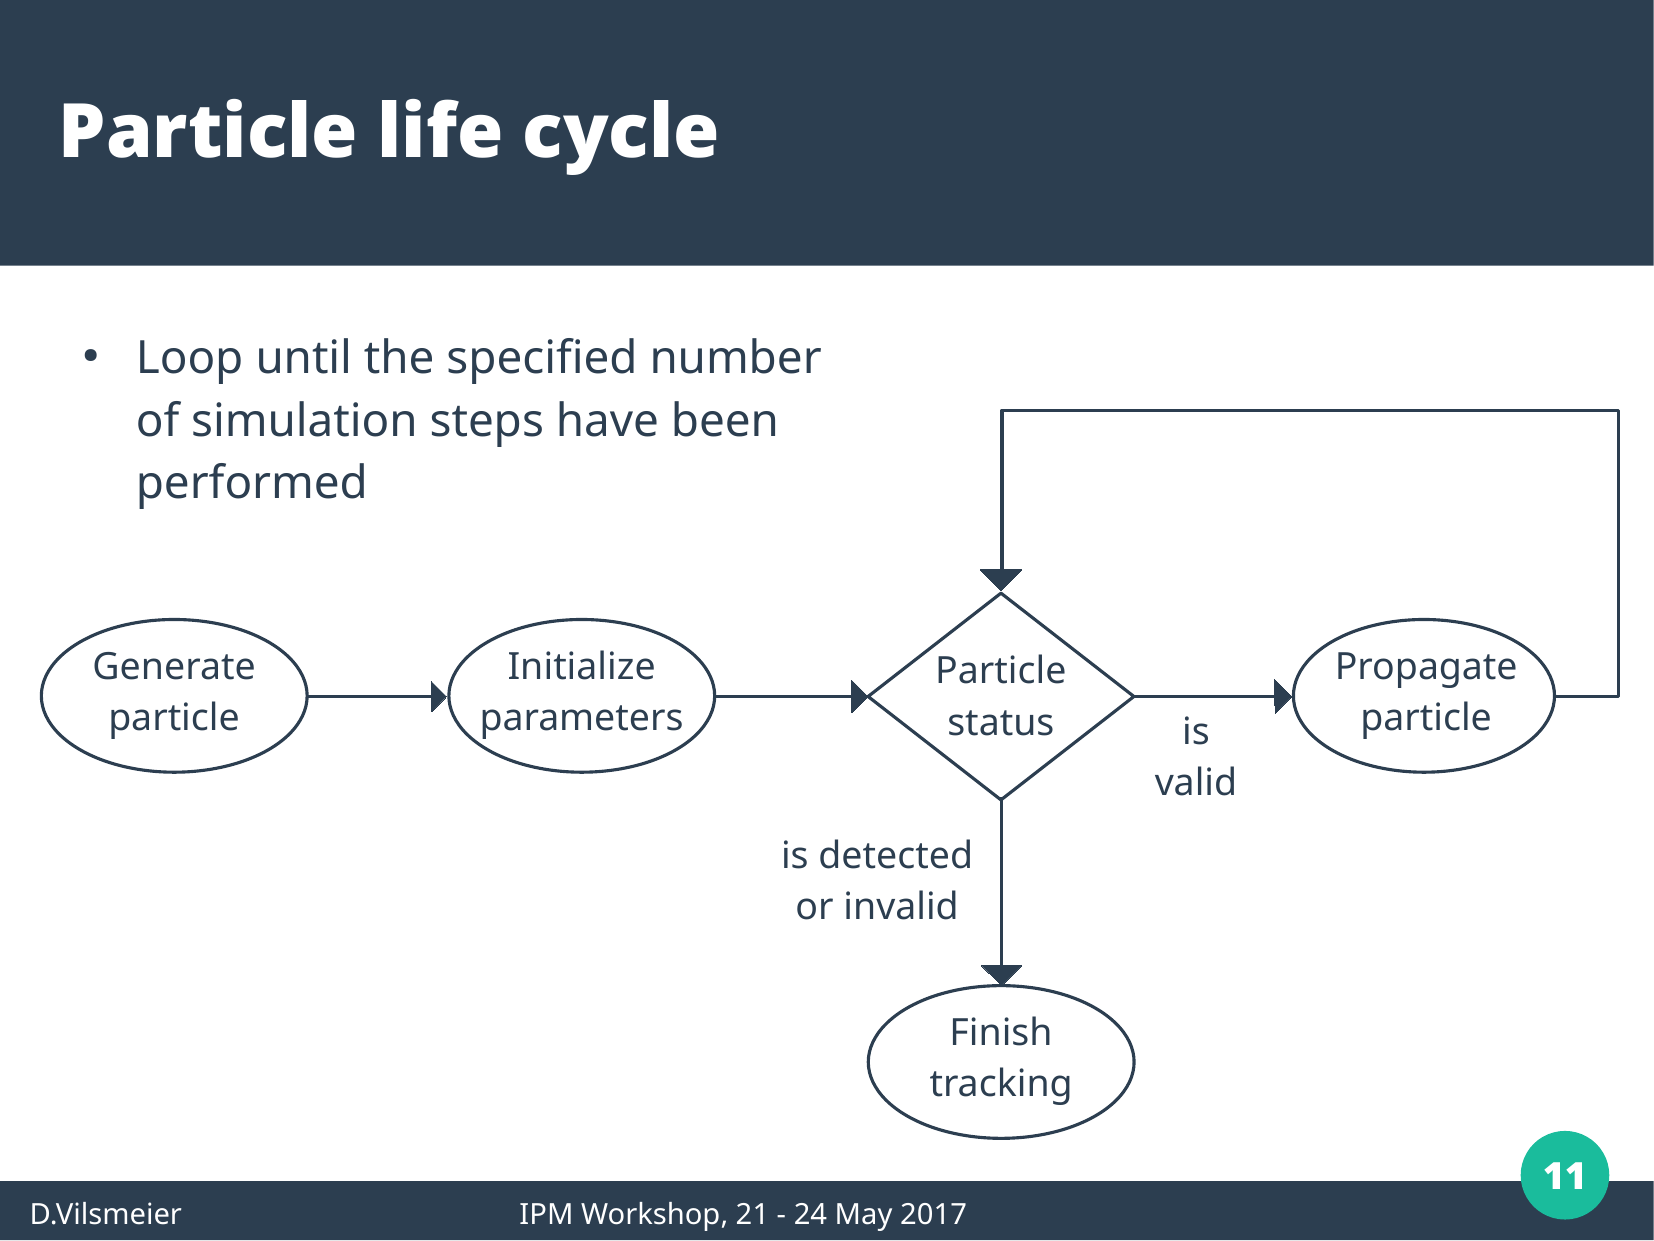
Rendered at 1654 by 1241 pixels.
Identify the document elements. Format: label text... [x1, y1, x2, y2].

text_box is detected or invalid [744, 820, 1010, 941]
text_box is valid [1063, 696, 1329, 817]
text_box Initialize parameters [448, 631, 715, 752]
text_box Propagate particle [1293, 631, 1560, 752]
text_box [980, 569, 1022, 591]
text_box Generate particle [41, 631, 308, 752]
text_box [431, 681, 447, 712]
text_box [1274, 679, 1292, 696]
text_box [981, 965, 1022, 986]
title Particle life cycle [59, 49, 1595, 207]
text_box Particle status [868, 636, 1134, 756]
list Loop until the specified number of simulation steps have been performed [64, 324, 875, 585]
text_box [851, 680, 869, 713]
text_box Finish tracking [868, 998, 1135, 1118]
